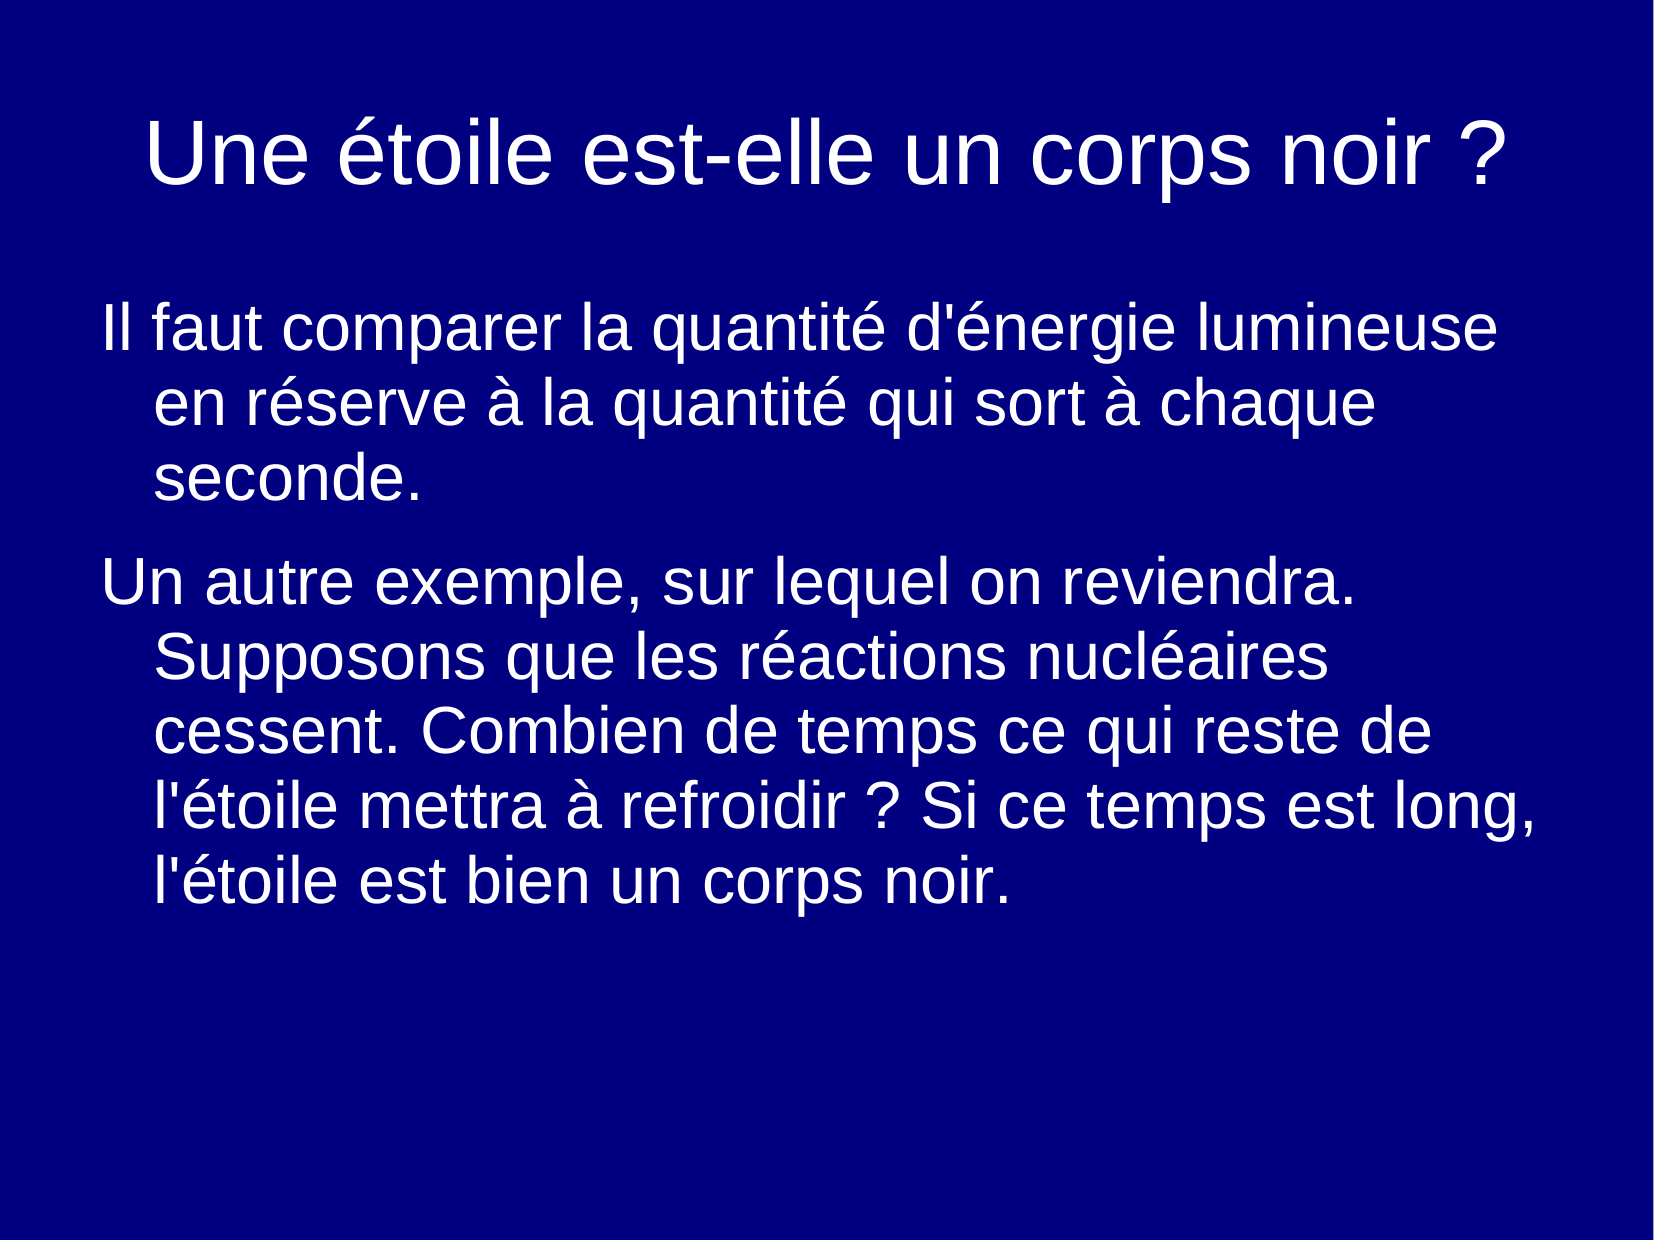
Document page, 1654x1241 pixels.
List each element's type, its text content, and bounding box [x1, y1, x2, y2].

title Une étoile est-elle un corps noir ? [82, 49, 1571, 257]
list Il faut comparer la quantité d'énergie lumineuse en réserve à la quantité qui sort à chaque seconde. Un autre exemple, sur lequel on reviendra. Supposons que les réactions nucléaires cessent. Combien de temps ce qui reste de l'étoile mettra à refroidir ? Si ce temps est long, l'étoile est bien un corps noir. [82, 290, 1571, 1109]
